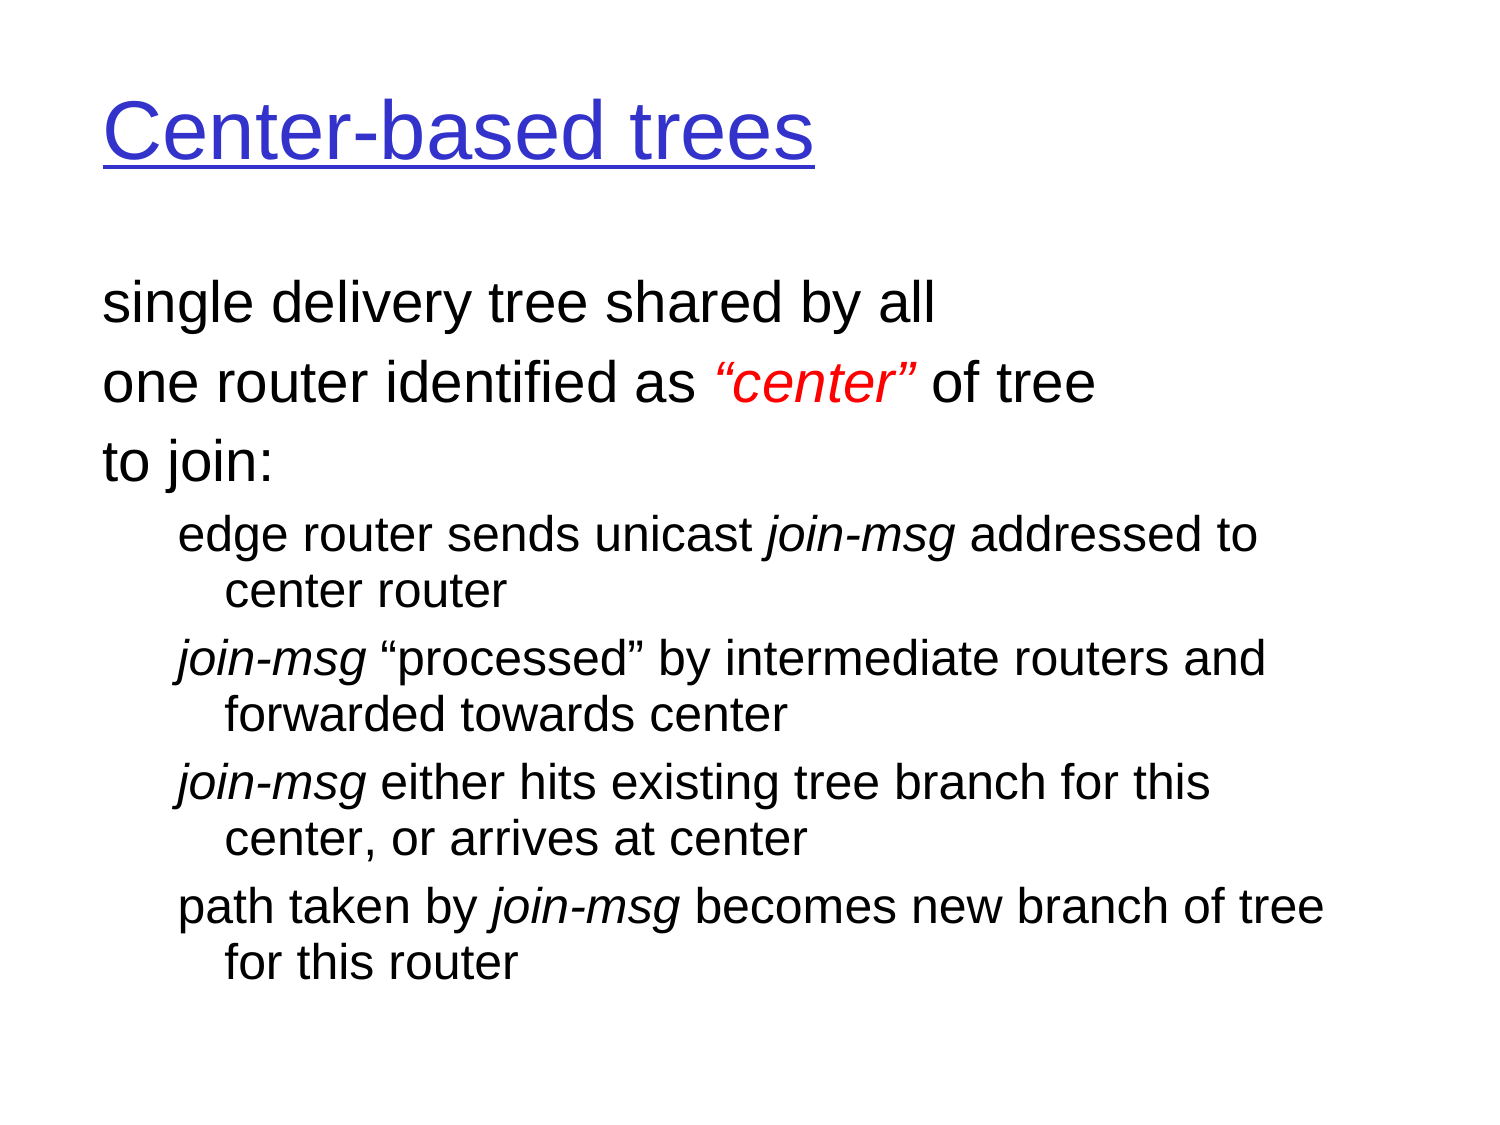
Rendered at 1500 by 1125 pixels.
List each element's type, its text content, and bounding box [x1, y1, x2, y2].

list single delivery tree shared by all one router identified as “center” of tree to join: edge router sends unicast join-msg addressed to center router join-msg “processed” by intermediate routers and forwarded towards center join-msg either hits existing tree branch for this center, or arrives at center path taken by join-msg becomes new branch of tree for this router [87, 262, 1363, 1026]
title Center-based trees [87, 37, 1363, 225]
